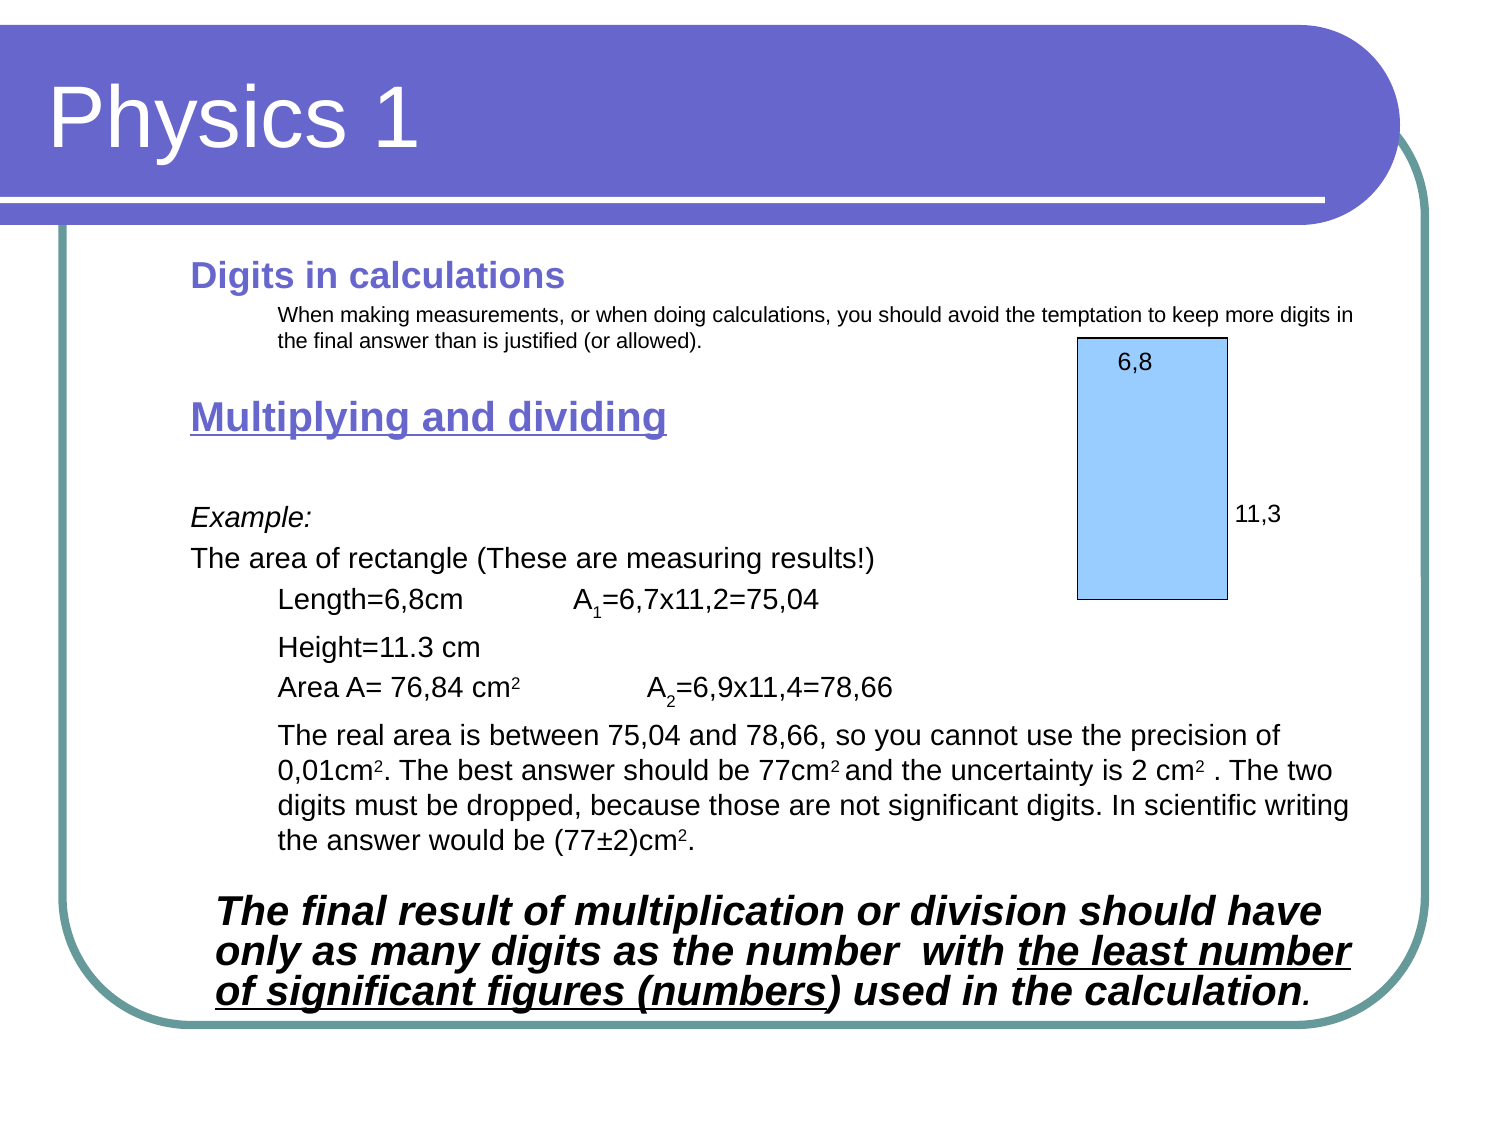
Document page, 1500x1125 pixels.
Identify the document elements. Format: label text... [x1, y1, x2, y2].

text_box 6,8 [1102, 338, 1203, 384]
text_box 11,3 [1219, 490, 1303, 535]
list Digits in calculations When making measurements, or when doing calculations, you should avoid the temptation to keep more digits in the final answer than is justified (or allowed). Multiplying and dividing Example: The area of rectangle (These are measuring results!) Length=6,8cm A1=6,7x11,2=75,04 Height=11.3 cm Area A= 76,84 cm2 A2=6,9x11,4=78,66 The real area is between 75,04 and 78,66, so you cannot use the precision of 0,01cm2. The best answer should be 77cm2 and the uncertainty is 2 cm2 . The two digits must be dropped, because those are not significant digits. In scientific writing the answer would be (77±2)cm2. The final result of multiplication or division should have only as many digits as the number with the least number of significant figures (numbers) used in the calculation. [100, 243, 1401, 969]
title Physics 1 [32, 37, 1347, 188]
text_box [1077, 338, 1228, 600]
